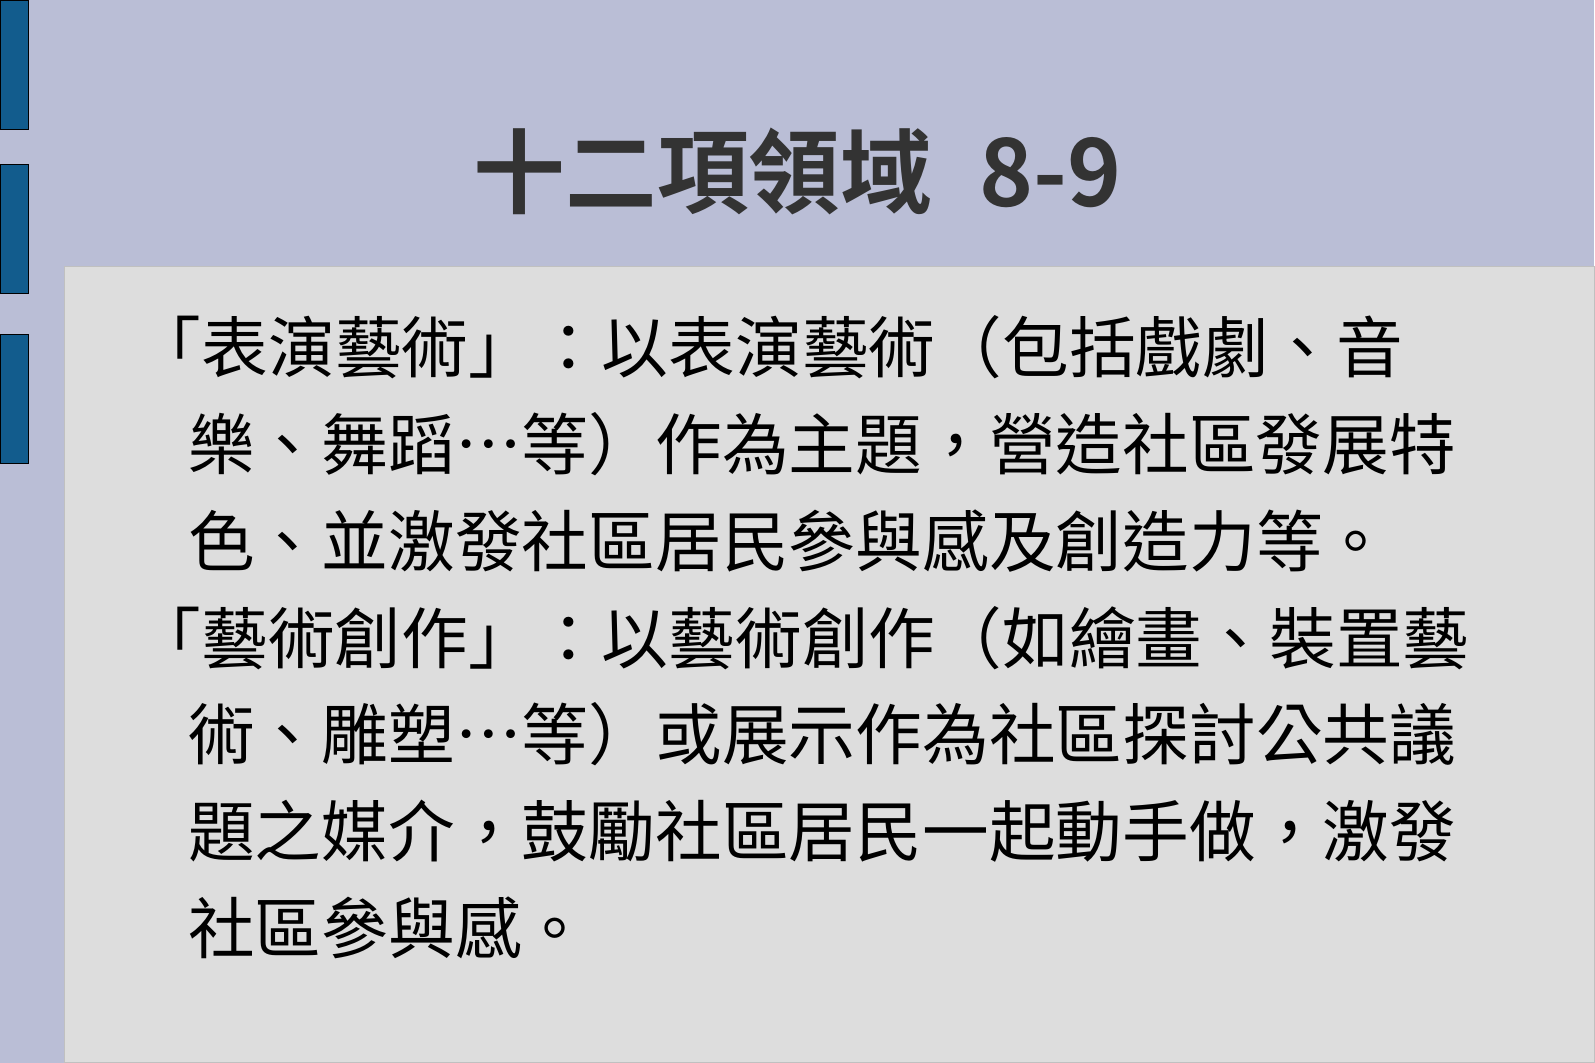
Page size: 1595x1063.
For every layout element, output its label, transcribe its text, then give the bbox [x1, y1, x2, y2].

list 「表演藝術」：以表演藝術（包括戲劇、音樂、舞蹈…等）作為主題，營造社區發展特色、並激發社區居民參與感及創造力等。 「藝術創作」：以藝術創作（如繪畫、裝置藝術、雕塑…等）或展示作為社區探討公共議題之媒介，鼓勵社區居民一起動手做，激發社區參與感。 [117, 295, 1479, 966]
title 十二項領域 8-9 [117, 78, 1479, 256]
